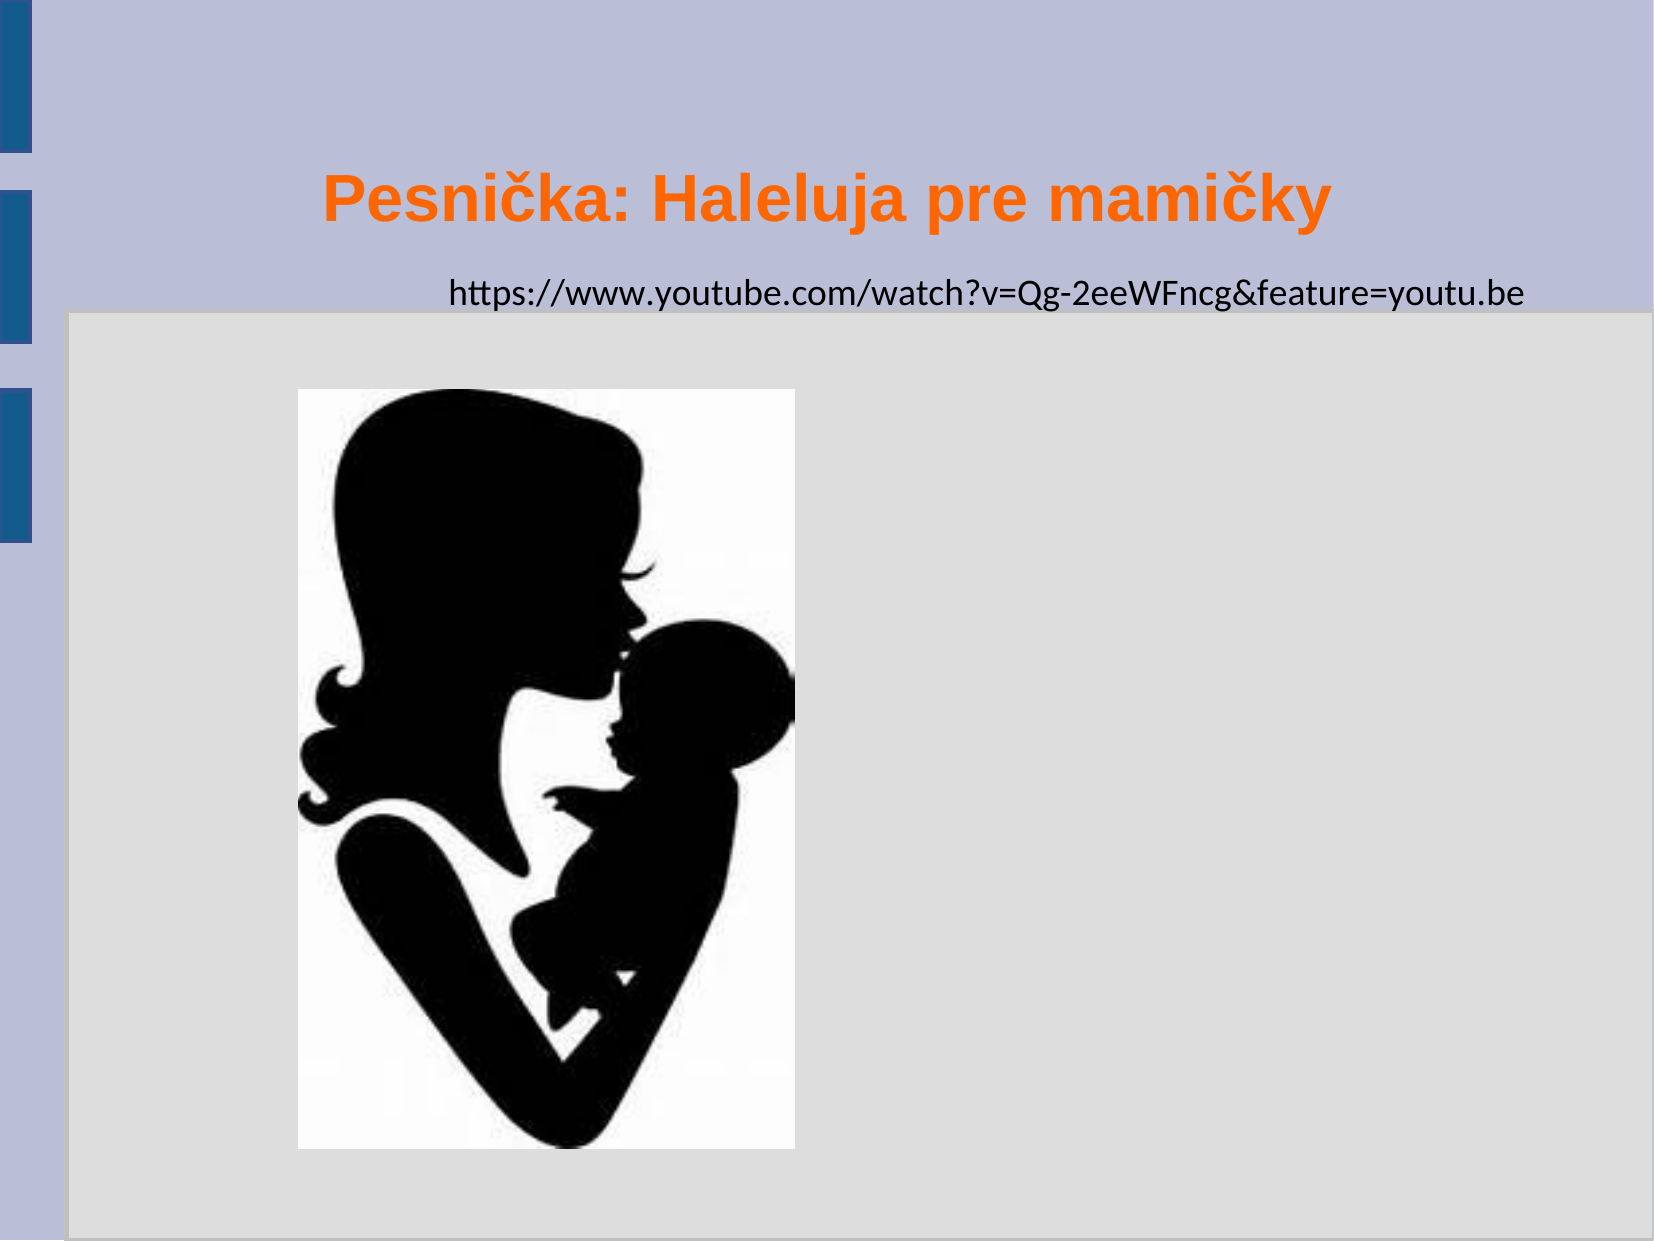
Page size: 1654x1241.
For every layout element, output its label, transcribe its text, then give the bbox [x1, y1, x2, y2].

title Pesnička: Haleluja pre mamičky [121, 91, 1534, 299]
text_box https://www.youtube.com/watch?v=Qg-2eeWFncg&feature=youtu.be [433, 227, 1654, 988]
picture [298, 389, 795, 1149]
